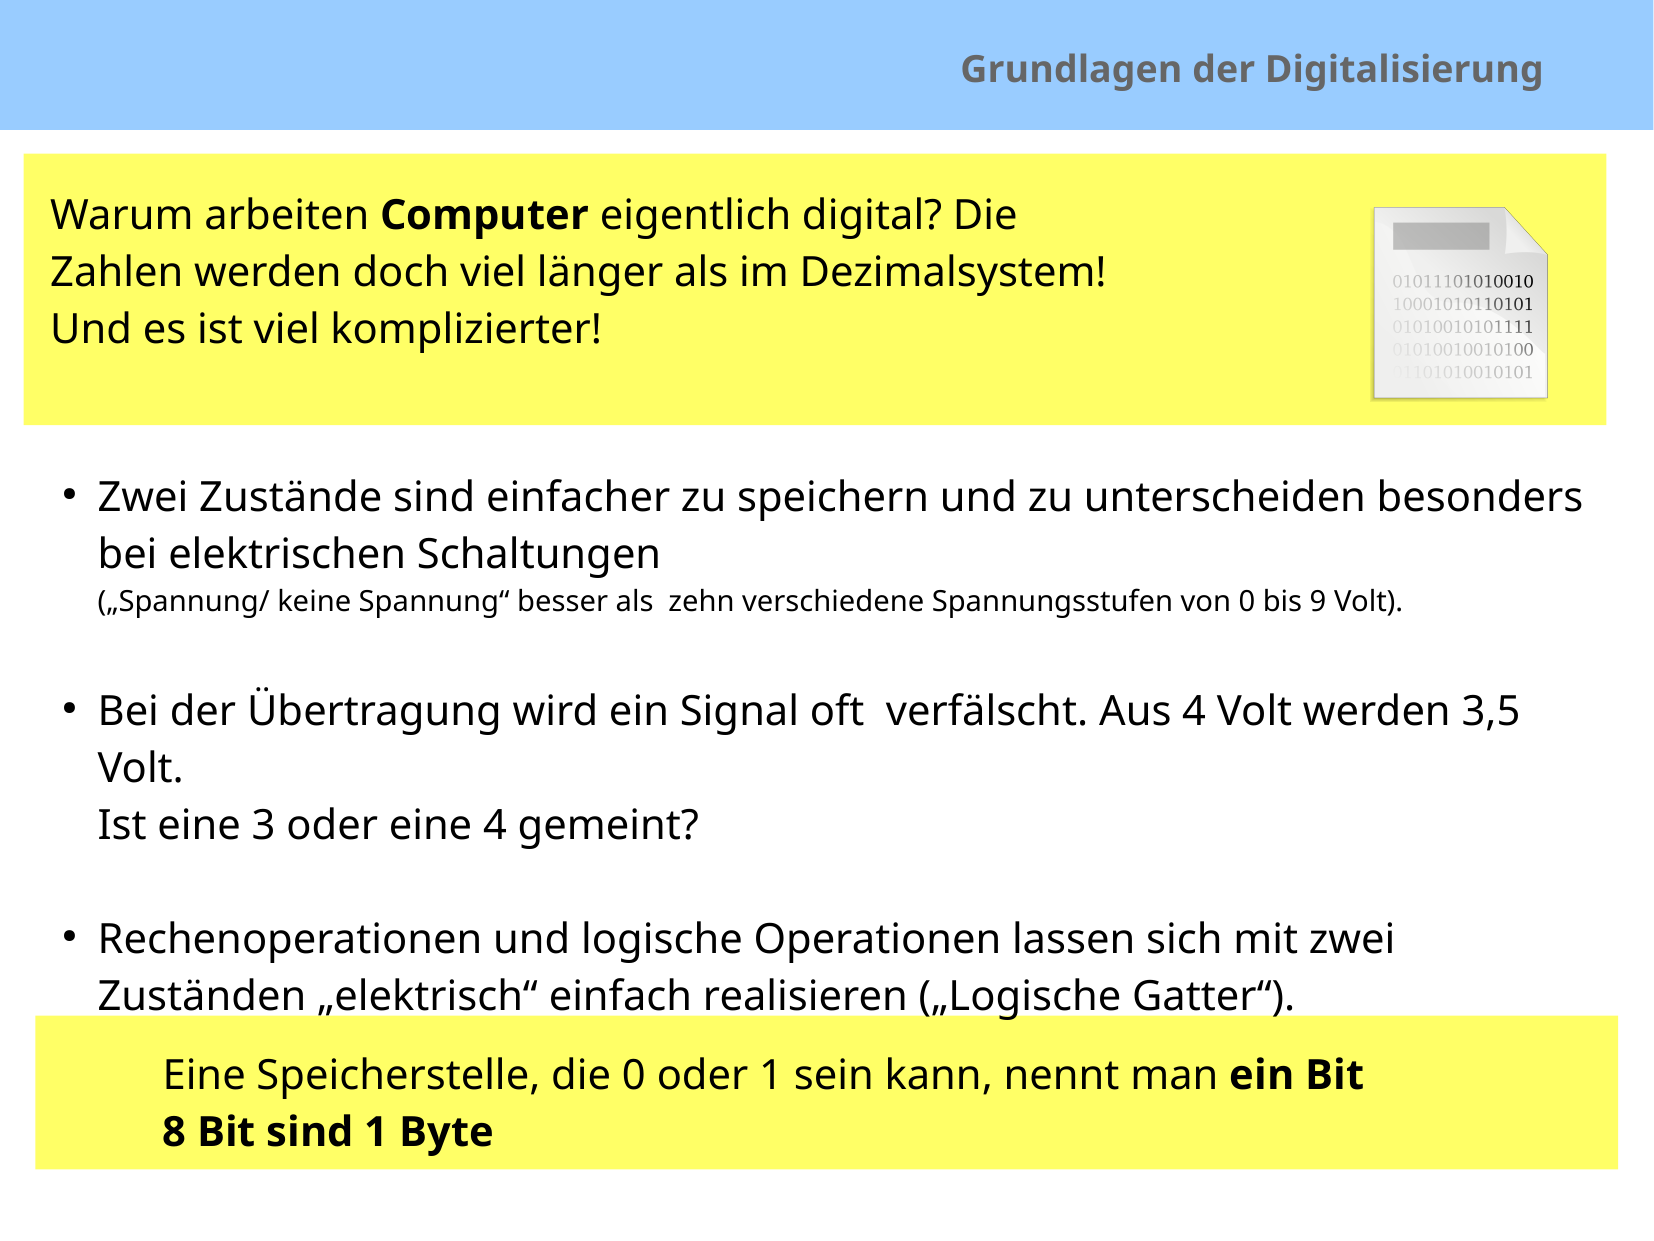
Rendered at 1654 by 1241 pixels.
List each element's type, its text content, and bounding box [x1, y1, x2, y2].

text_box Zwei Zustände sind einfacher zu speichern und zu unterscheiden besonders bei elektrischen Schaltungen („Spannung/ keine Spannung“ besser als zehn verschiedene Spannungsstufen von 0 bis 9 Volt). Bei der Übertragung wird ein Signal oft verfälscht. Aus 4 Volt werden 3,5 Volt. Ist eine 3 oder eine 4 gemeint? Rechenoperationen und logische Operationen lassen sich mit zwei Zuständen „elektrisch“ einfach realisieren („Logische Gatter“). [47, 459, 1607, 957]
text_box Grundlagen der Digitalisierung [945, 35, 1630, 98]
text_box [0, 0, 1654, 130]
text_box [23, 153, 1607, 426]
text_box [35, 1015, 1619, 1170]
text_box Warum arbeiten Computer eigentlich digital? Die Zahlen werden doch viel länger als im Dezimalsystem! Und es ist viel komplizierter! [35, 177, 1619, 455]
picture [1370, 207, 1548, 402]
text_box Eine Speicherstelle, die 0 oder 1 sein kann, nennt man ein Bit 8 Bit sind 1 Byte [147, 1037, 1489, 1158]
